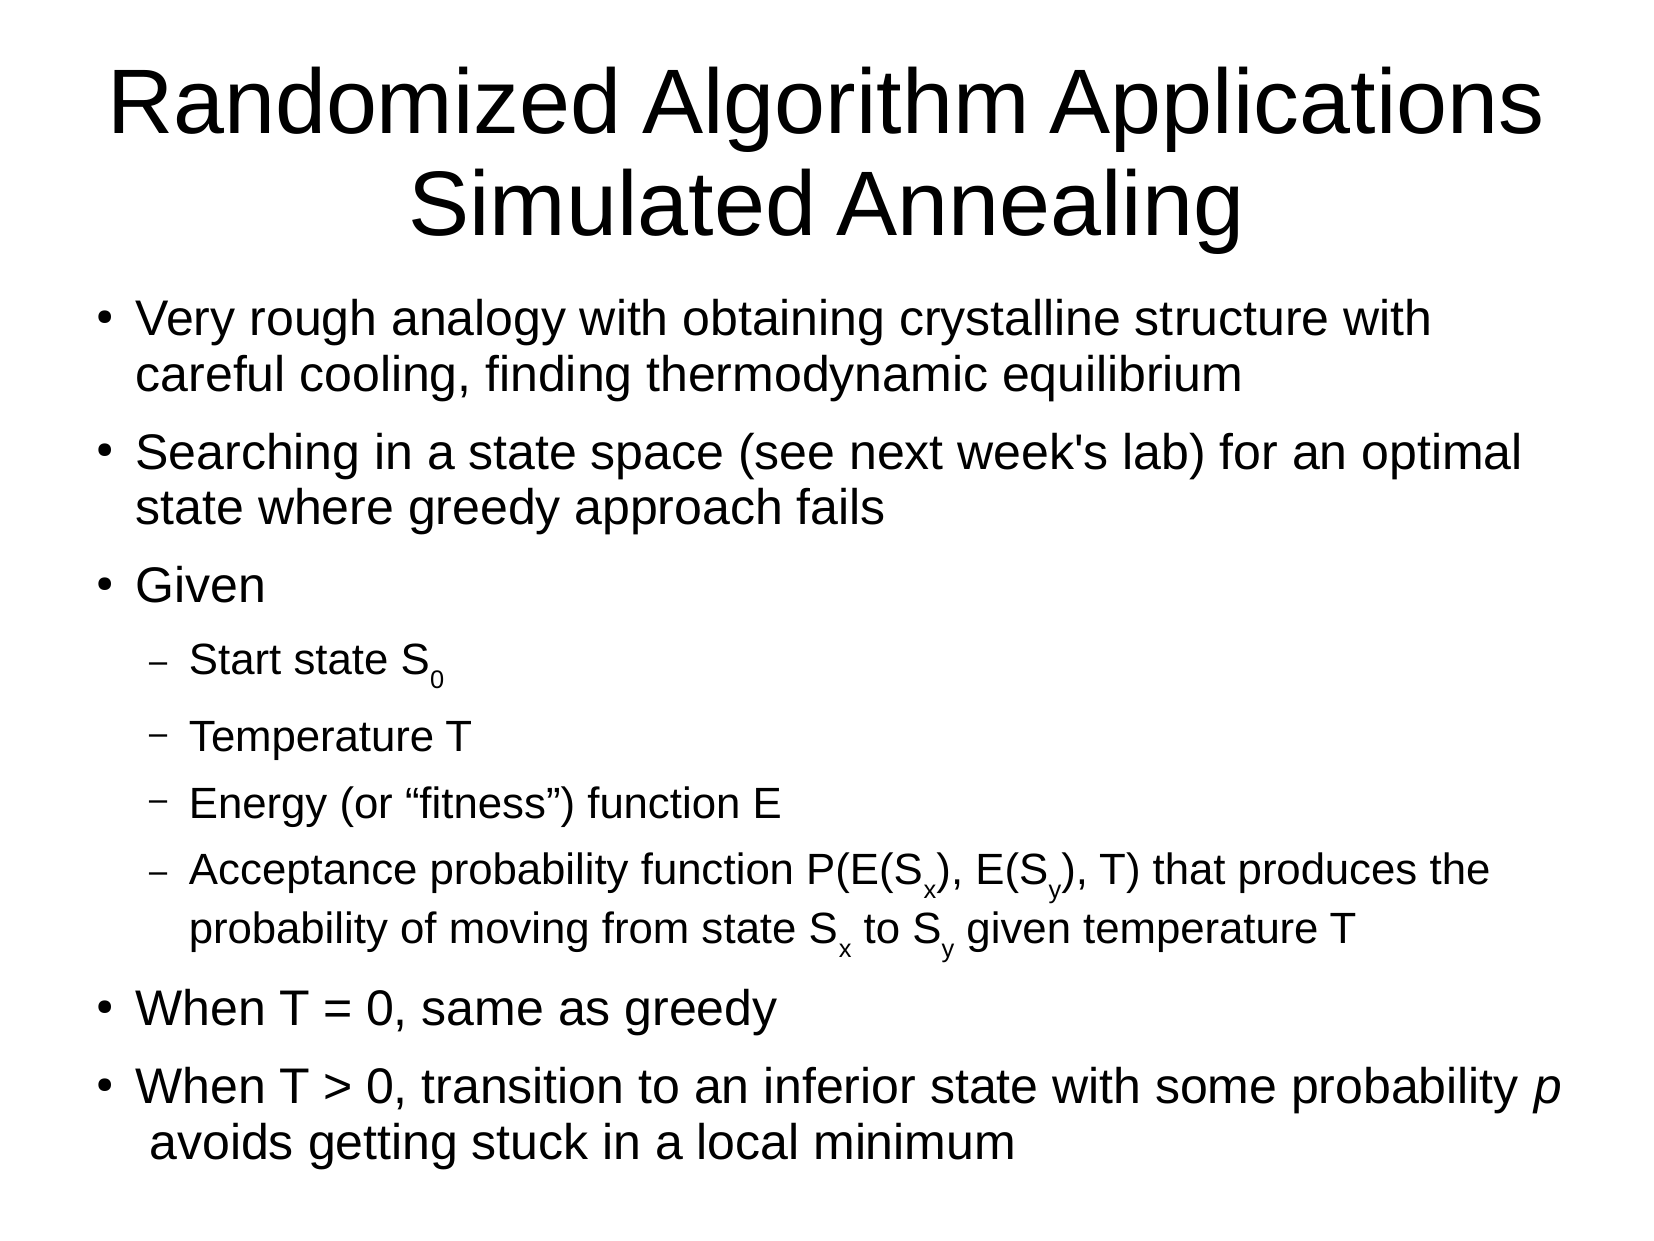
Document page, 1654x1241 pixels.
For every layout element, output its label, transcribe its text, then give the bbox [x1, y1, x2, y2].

title Randomized Algorithm Applications Simulated Annealing [82, 49, 1571, 257]
list Very rough analogy with obtaining crystalline structure with careful cooling, finding thermodynamic equilibrium Searching in a state space (see next week's lab) for an optimal state where greedy approach fails Given Start state S0 Temperature T Energy (or “fitness”) function E Acceptance probability function P(E(Sx), E(Sy), T) that produces the probability of moving from state Sx to Sy given temperature T When T = 0, same as greedy When T > 0, transition to an inferior state with some probability p avoids getting stuck in a local minimum [82, 290, 1571, 1177]
